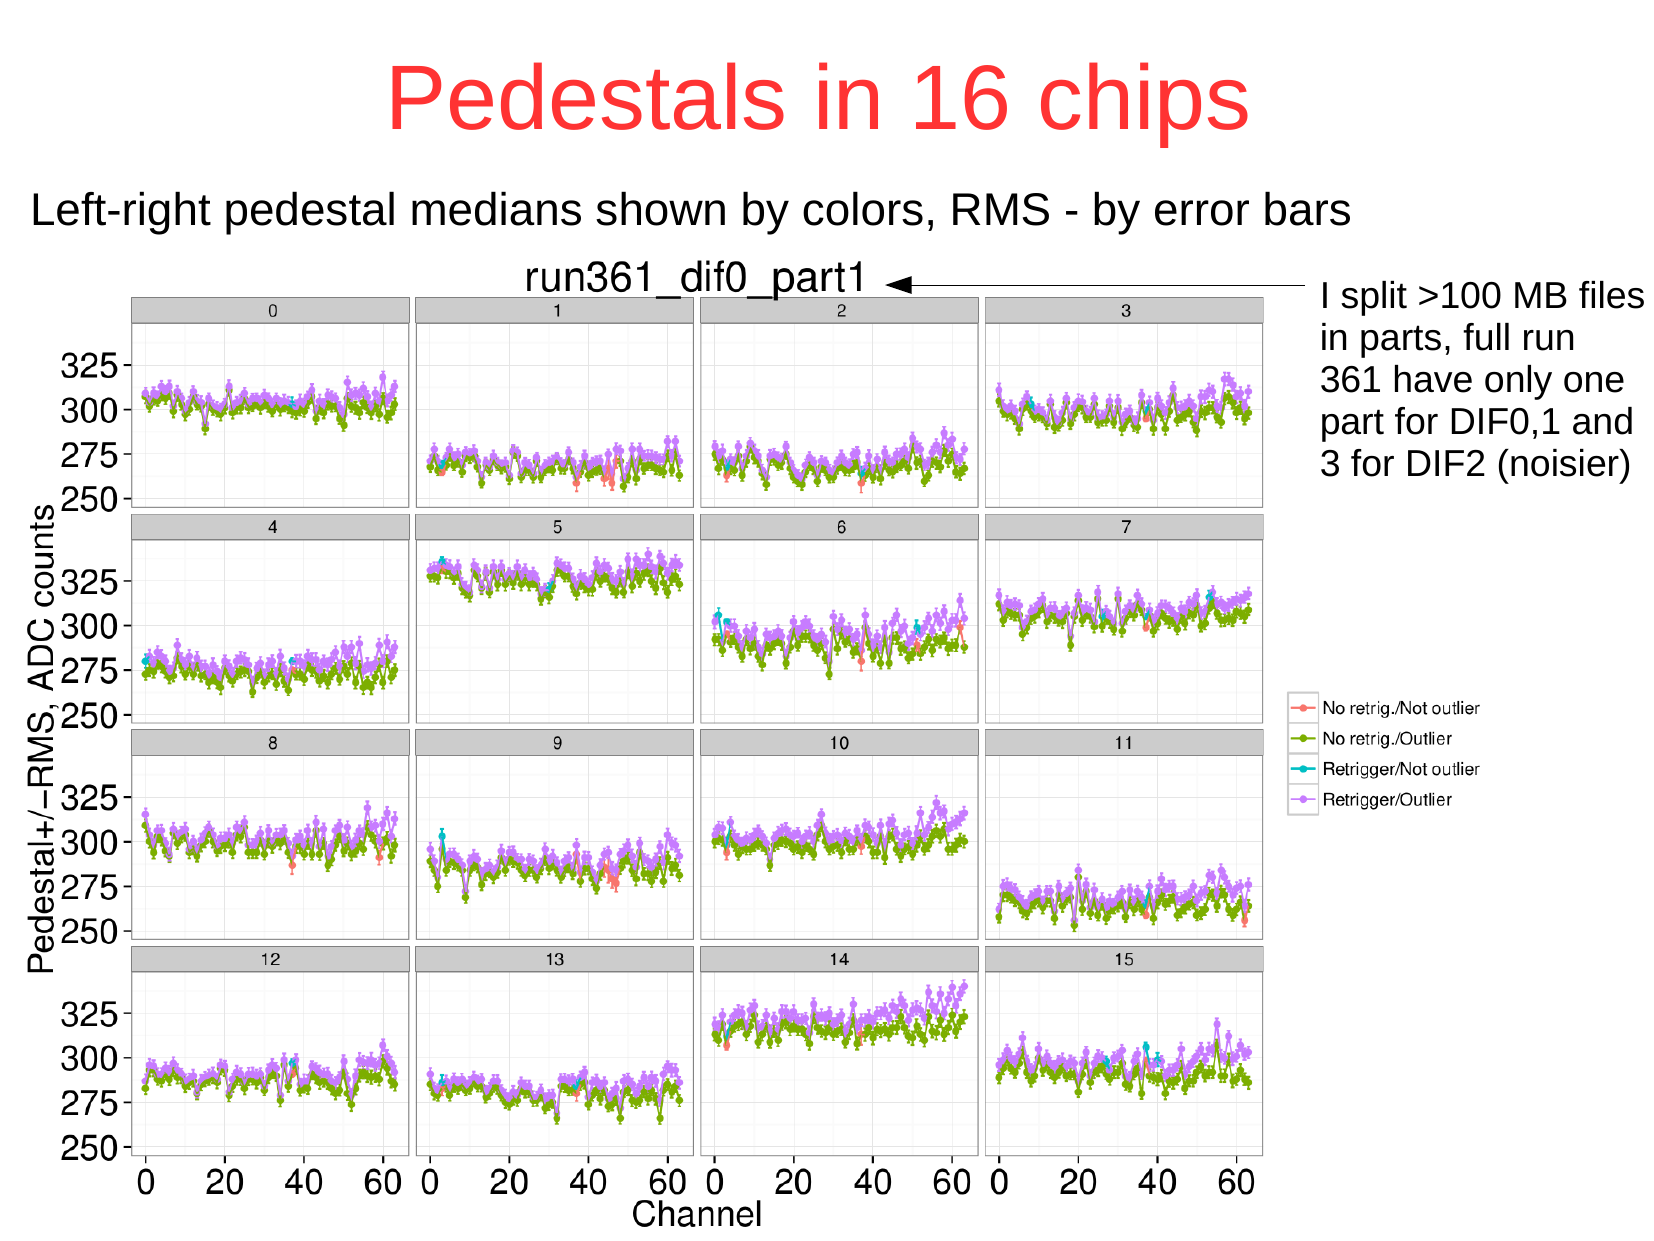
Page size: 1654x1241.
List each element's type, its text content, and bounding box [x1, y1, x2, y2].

picture [9, 229, 1531, 1241]
text_box I split >100 MB files in parts, full run 361 have only one part for DIF0,1 and 3 for DIF2 (noisier) [1305, 267, 1654, 492]
title Pedestals in 16 chips [75, 15, 1564, 181]
subtitle Left-right pedestal medians shown by colors, RMS - by error bars [30, 120, 1606, 301]
